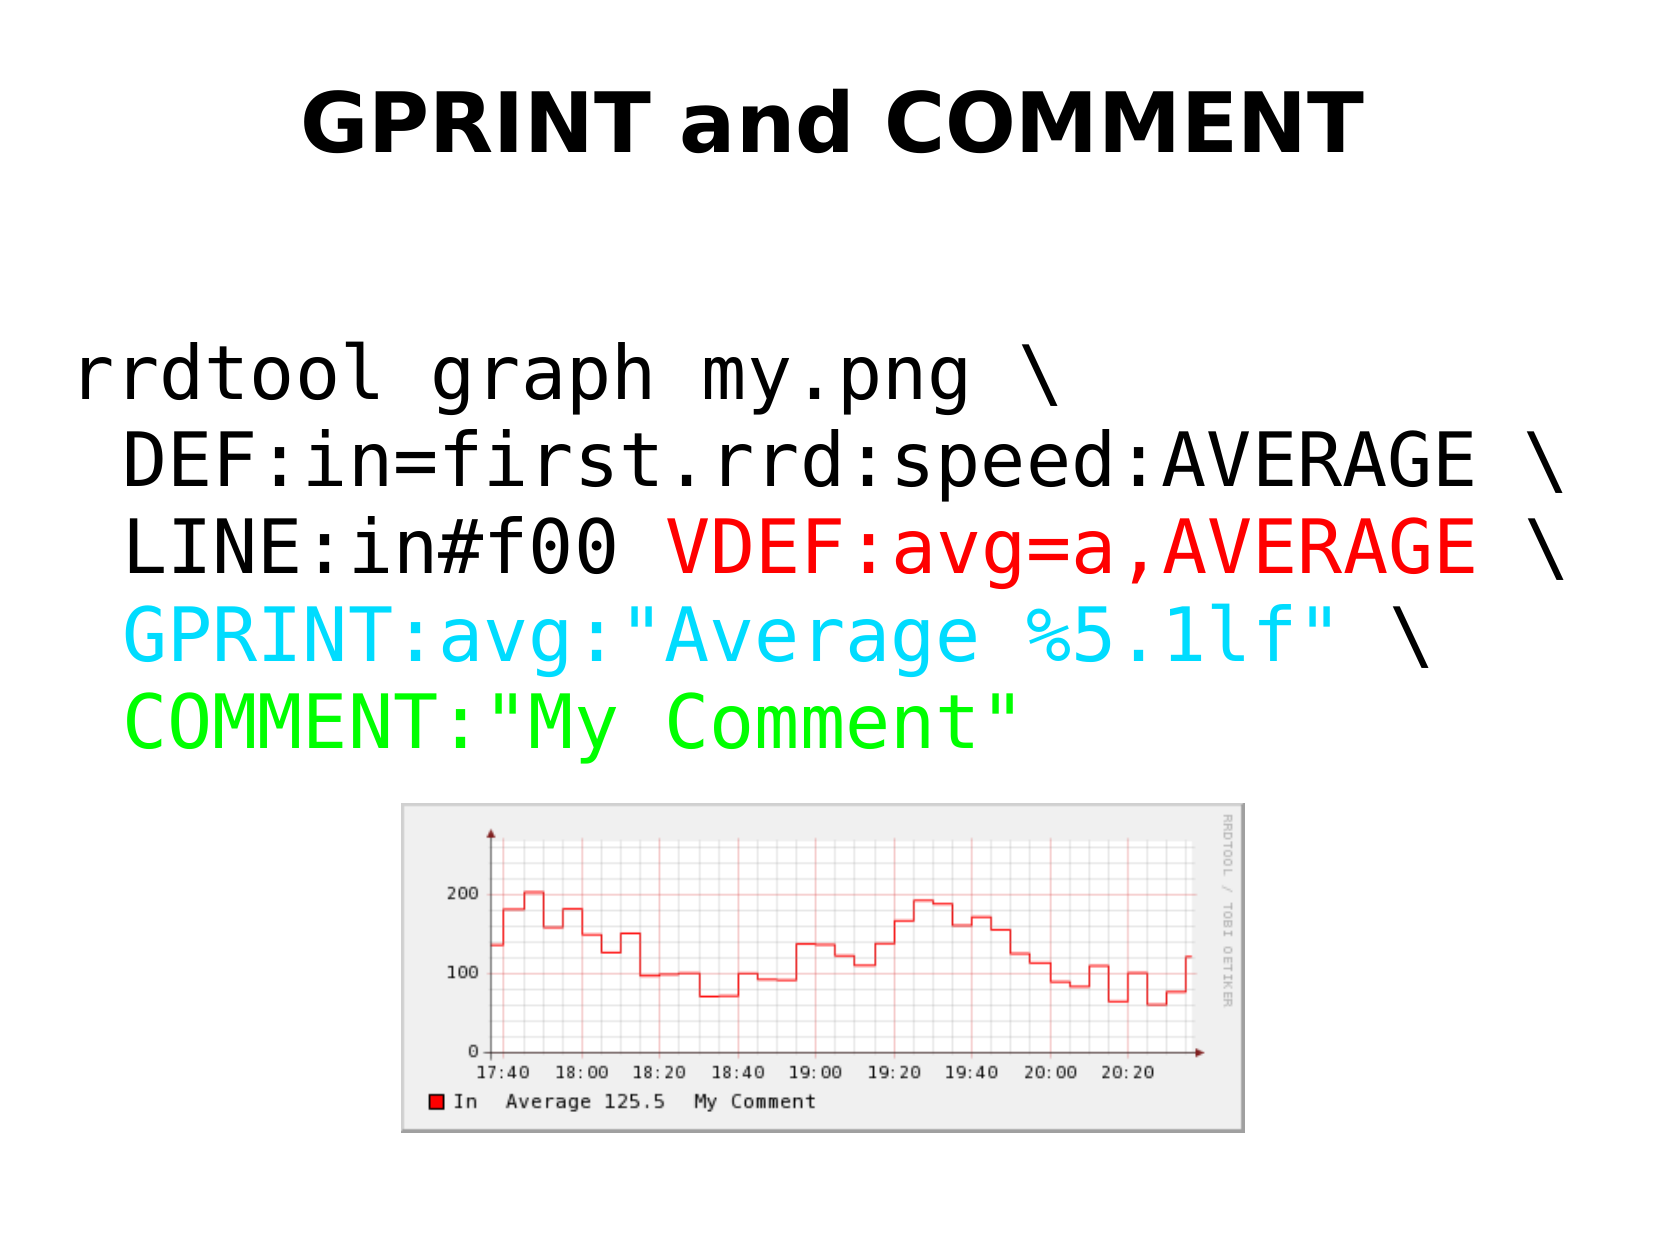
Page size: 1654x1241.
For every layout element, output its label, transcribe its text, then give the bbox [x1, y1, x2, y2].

list rrdtool graph my.png \ DEF:in=first.rrd:speed:AVERAGE \ LINE:in#f00 VDEF:avg=a,AVERAGE \ GPRINT:avg:"Average %5.1lf" \ COMMENT:"My Comment" [51, 329, 1571, 1099]
picture [401, 803, 1245, 1133]
title GPRINT and COMMENT [59, 75, 1607, 225]
